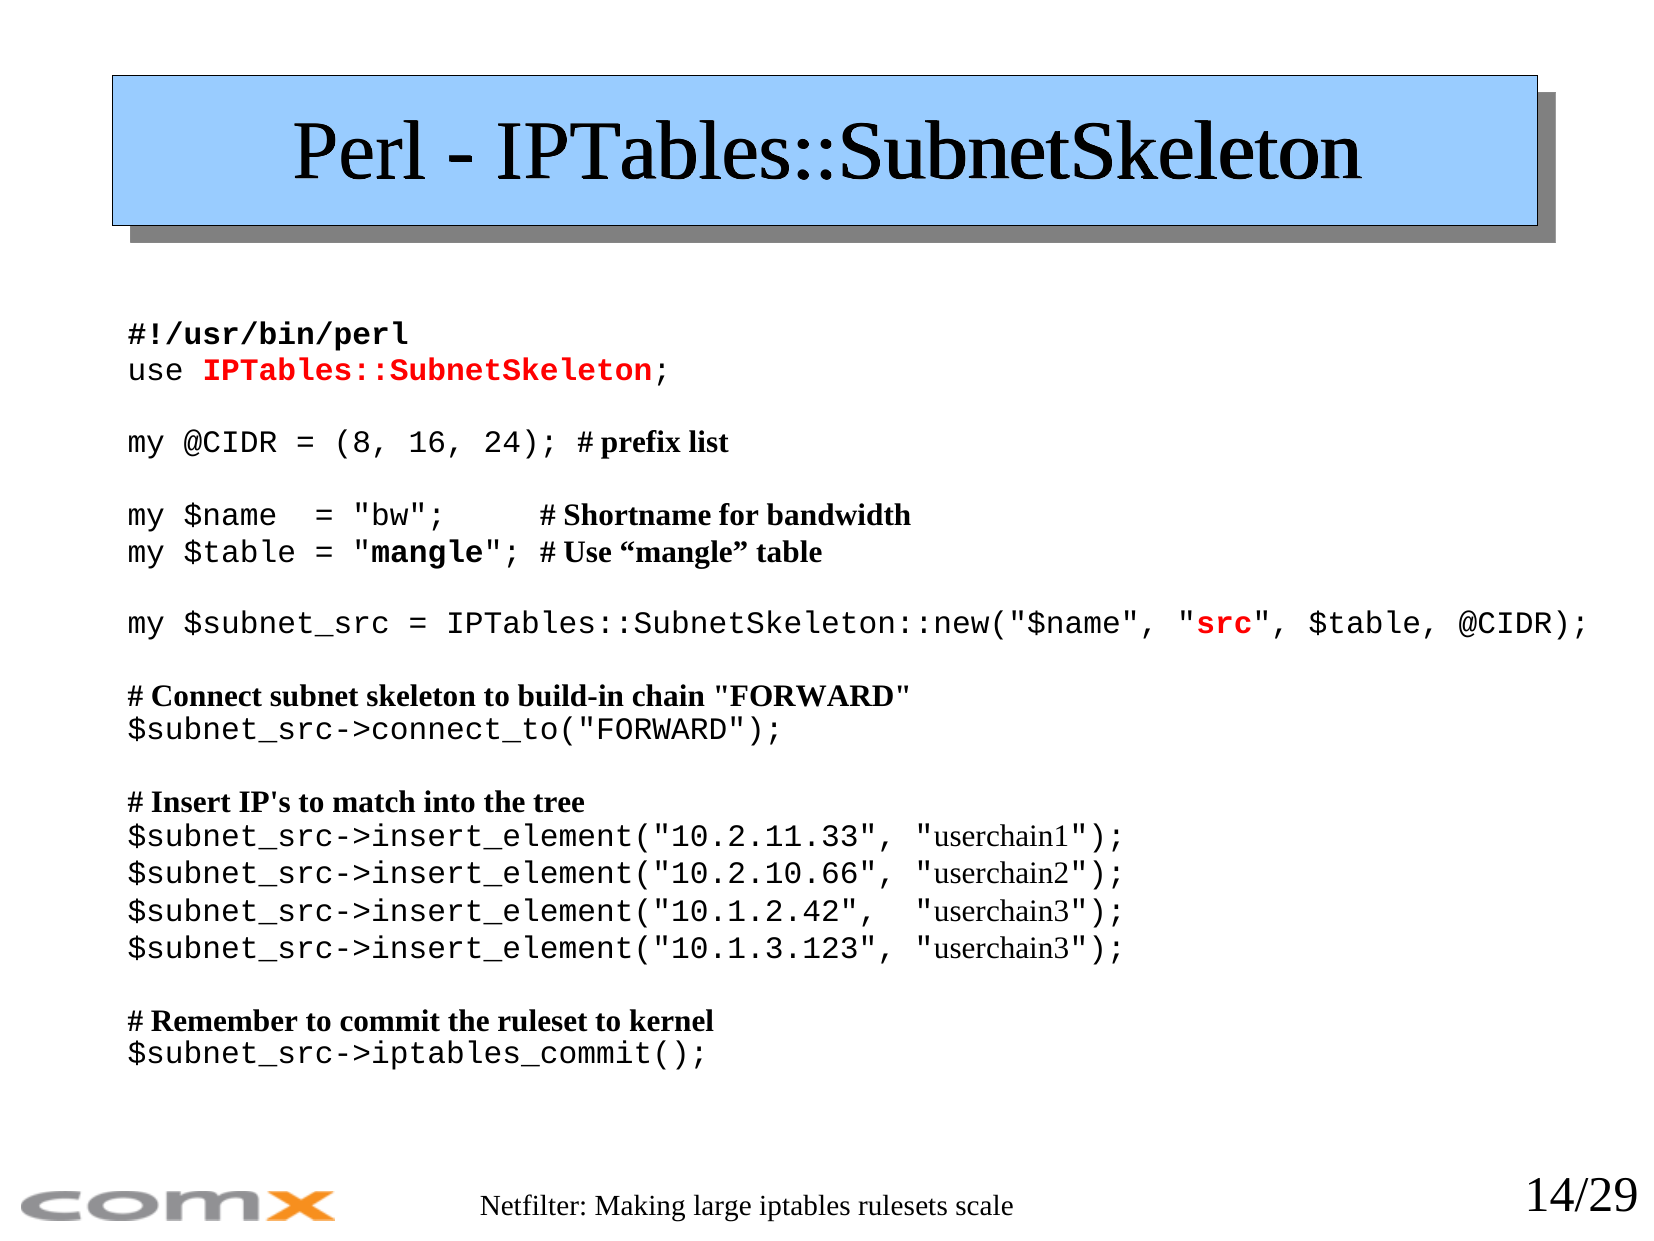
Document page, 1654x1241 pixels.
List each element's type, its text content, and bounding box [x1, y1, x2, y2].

picture [21, 1191, 335, 1221]
title Perl - IPTables::SubnetSkeleton [116, 75, 1538, 226]
text_box #!/usr/bin/perl use IPTables::SubnetSkeleton; my @CIDR = (8, 16, 24); # prefix list my $name = "bw"; # Shortname for bandwidth my $table = "mangle"; # Use “mangle” table my $subnet_src = IPTables::SubnetSkeleton::new("$name", "src", $table, @CIDR); # Connect subnet skeleton to build-in chain "FORWARD" $subnet_src->connect_to("FORWARD"); # Insert IP's to match into the tree $subnet_src->insert_element("10.2.11.33", "userchain1"); $subnet_src->insert_element("10.2.10.66", "userchain2"); $subnet_src->insert_element("10.1.2.42", "userchain3"); $subnet_src->insert_element("10.1.3.123", "userchain3"); # Remember to commit the ruleset to kernel $subnet_src->iptables_commit(); [112, 303, 1613, 1097]
